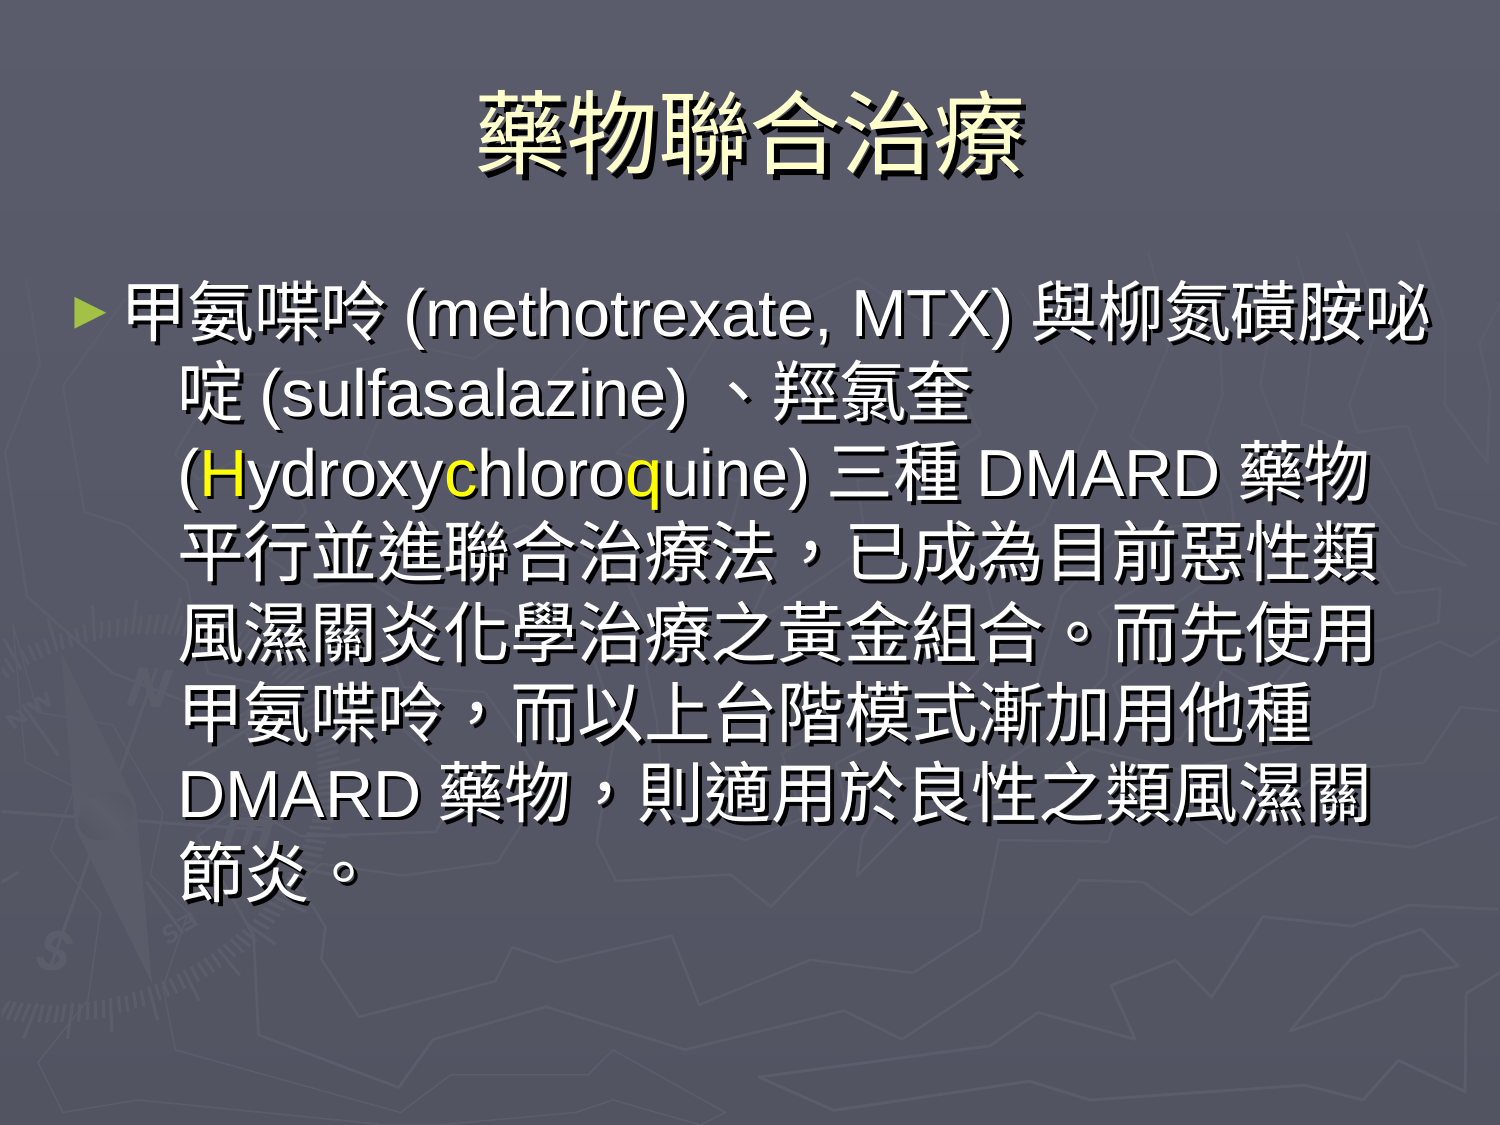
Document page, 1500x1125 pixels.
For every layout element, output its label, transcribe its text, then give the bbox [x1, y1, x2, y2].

list 甲氨喋呤(methotrexate, MTX)與柳氮磺胺咇啶(sulfasalazine)、羥氯奎(Hydroxychloroquine)三種DMARD藥物平行並進聯合治療法，已成為目前惡性類風濕關炎化學治療之黃金組合。而先使用甲氨喋呤，而以上台階模式漸加用他種DMARD藥物，則適用於良性之類風濕關節炎。 [49, 262, 1451, 1001]
title 藥物聯合治療 [49, 37, 1451, 225]
